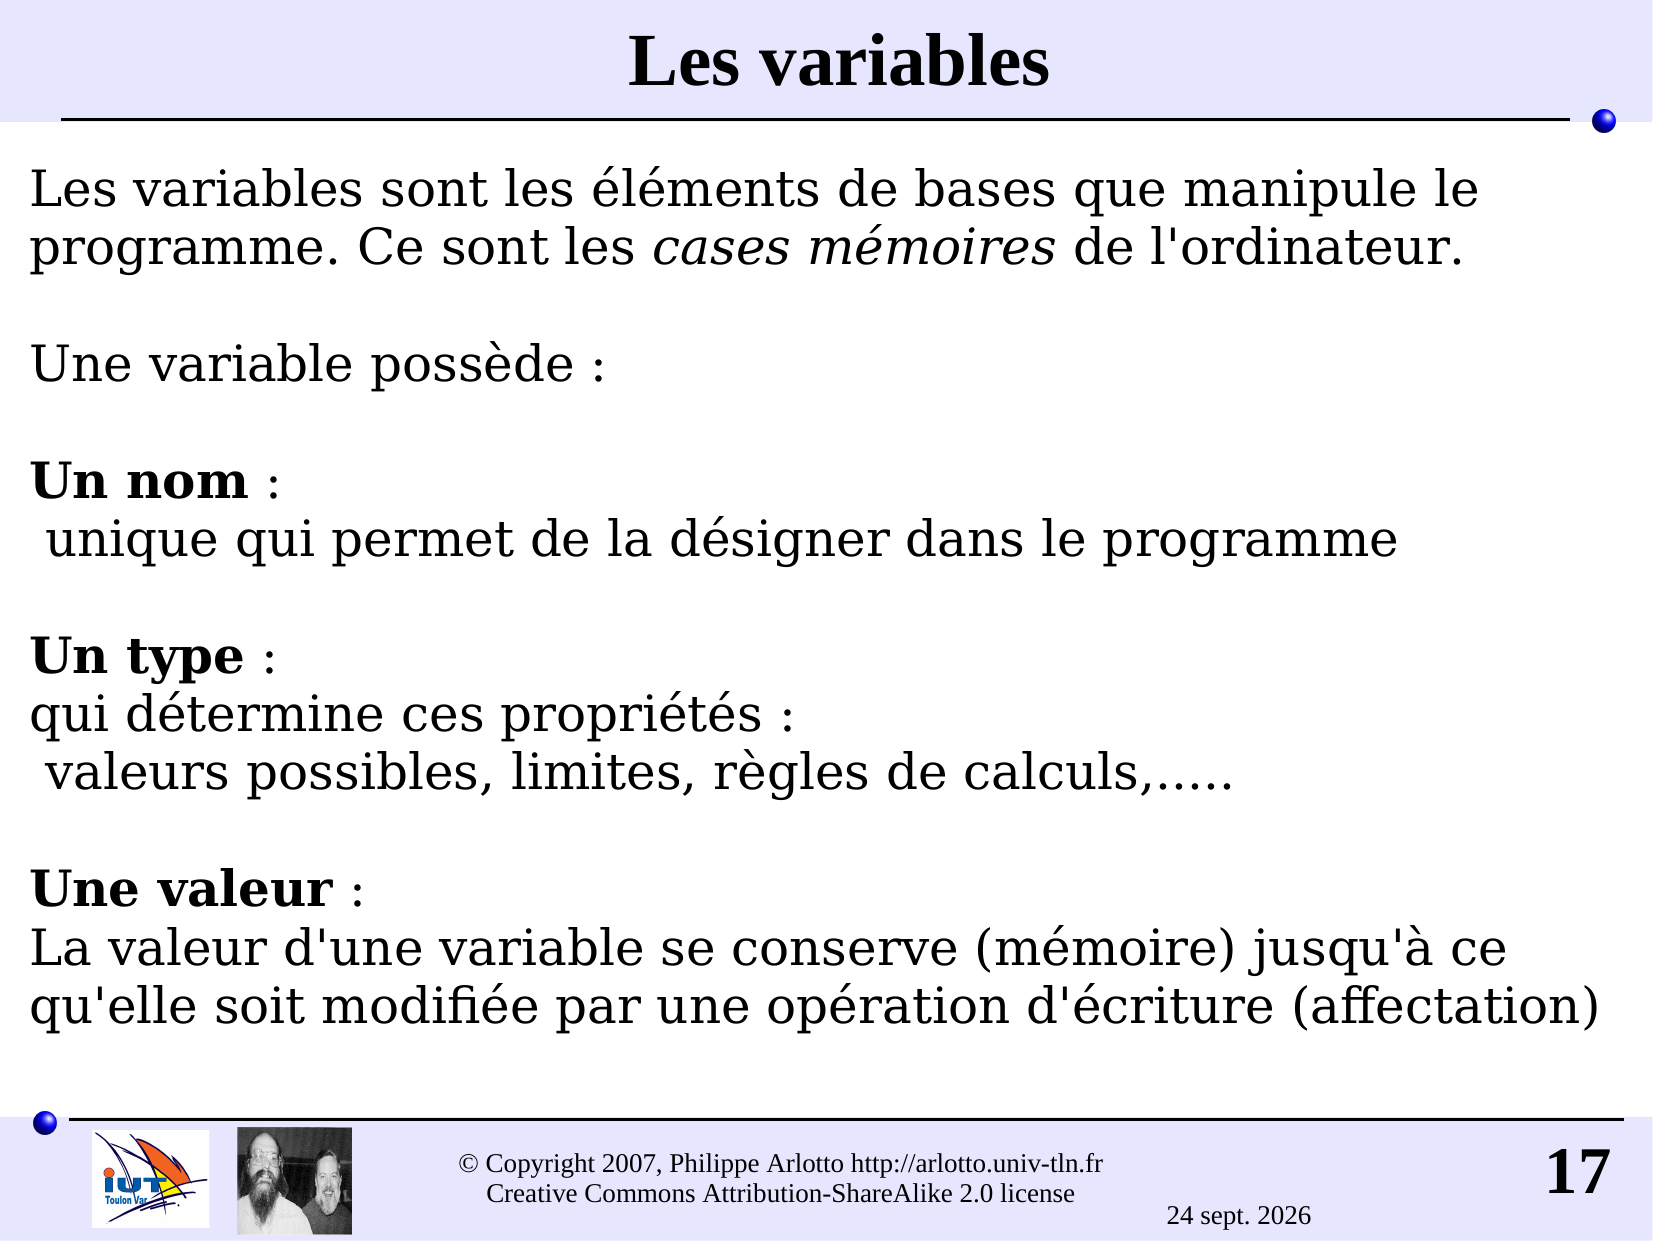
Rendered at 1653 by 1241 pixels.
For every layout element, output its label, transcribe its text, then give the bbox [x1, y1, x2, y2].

title Les variables [95, 11, 1585, 110]
picture [237, 1127, 352, 1235]
text_box Les variables sont les éléments de bases que manipule le programme. Ce sont les cases mémoires de l'ordinateur. Une variable possède : Un nom : unique qui permet de la désigner dans le programme Un type : qui détermine ces propriétés : valeurs possibles, limites, règles de calculs,..... Une valeur : La valeur d'une variable se conserve (mémoire) jusqu'à ce qu'elle soit modifiée par une opération d'écriture (affectation) [29, 159, 1605, 1036]
